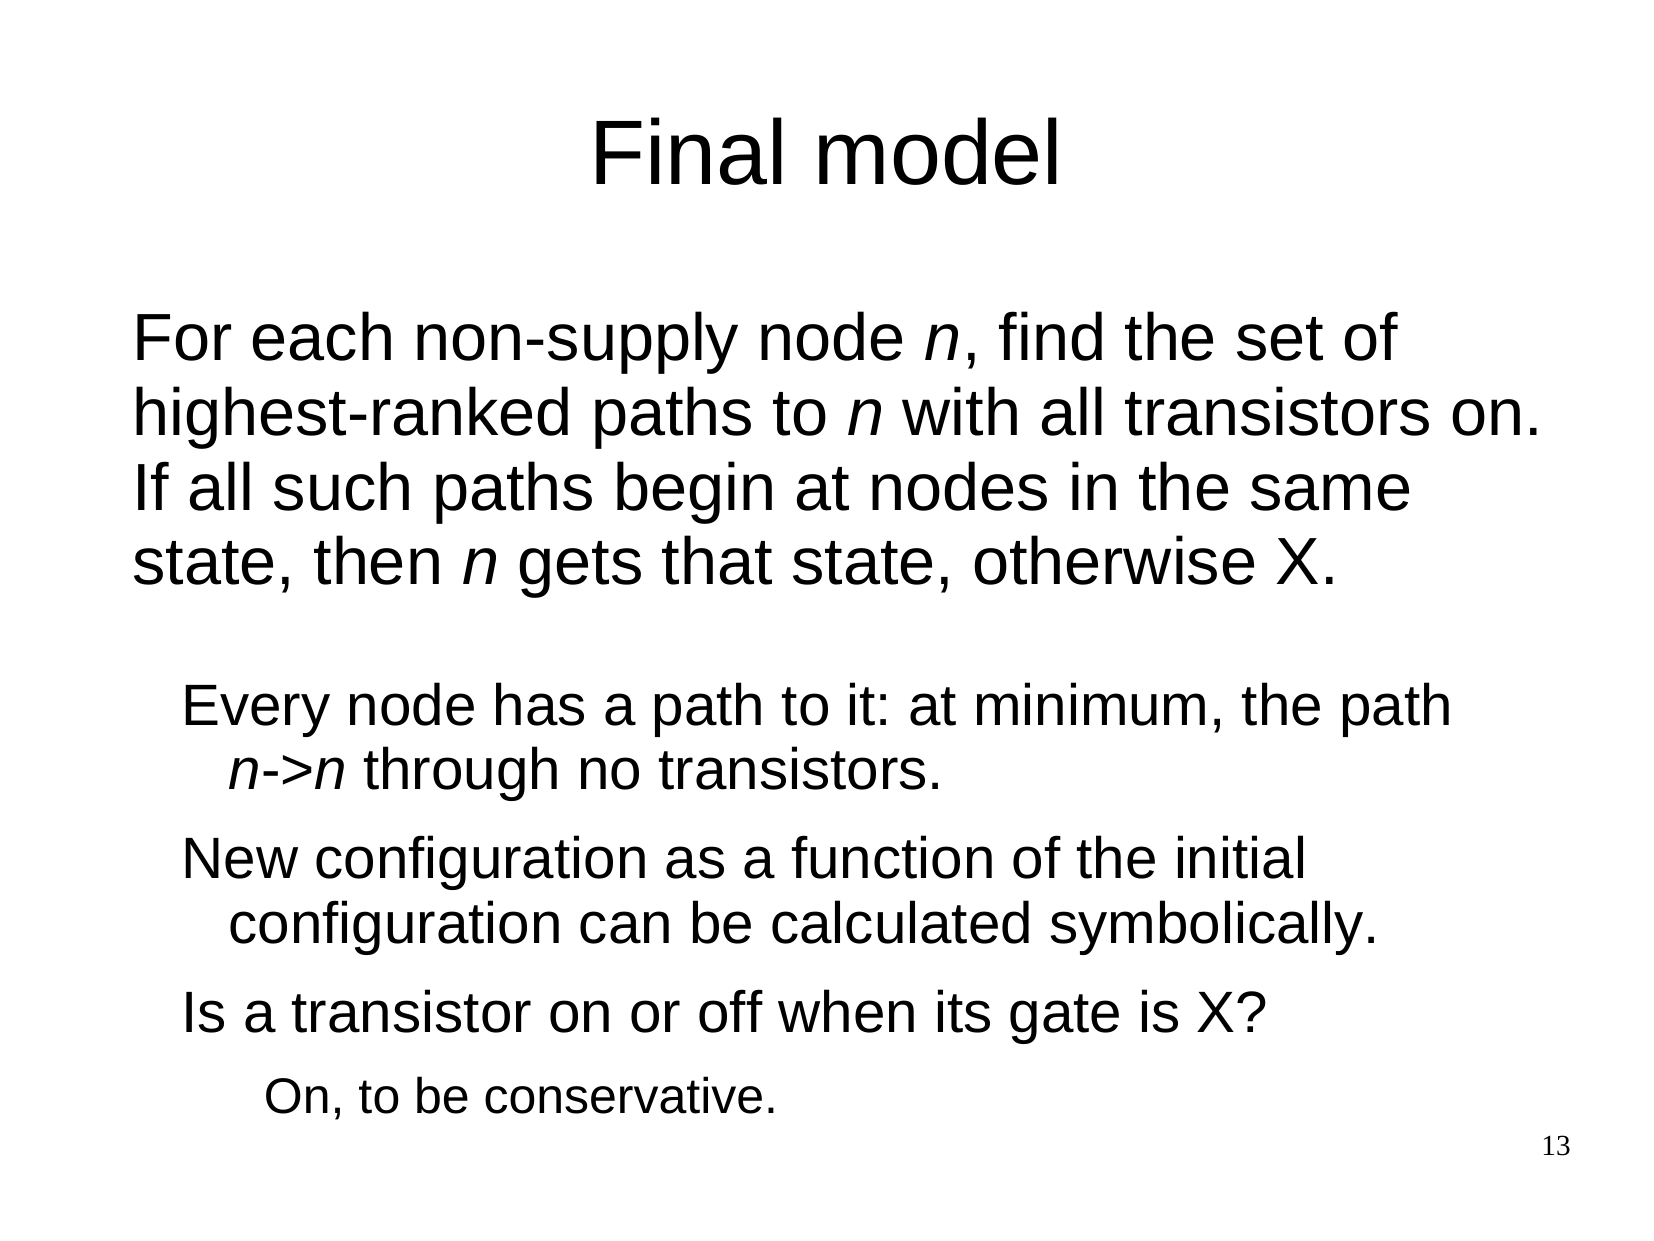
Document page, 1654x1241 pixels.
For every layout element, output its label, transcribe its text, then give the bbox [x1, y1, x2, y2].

title Final model [82, 56, 1571, 250]
list For each non-supply node n, find the set of highest-ranked paths to n with all transistors on. If all such paths begin at nodes in the same state, then n gets that state, otherwise X. Every node has a path to it: at minimum, the path n->n through no transistors. New configuration as a function of the initial configuration can be calculated symbolically. Is a transistor on or off when its gate is X? On, to be conservative. [86, 300, 1576, 1124]
